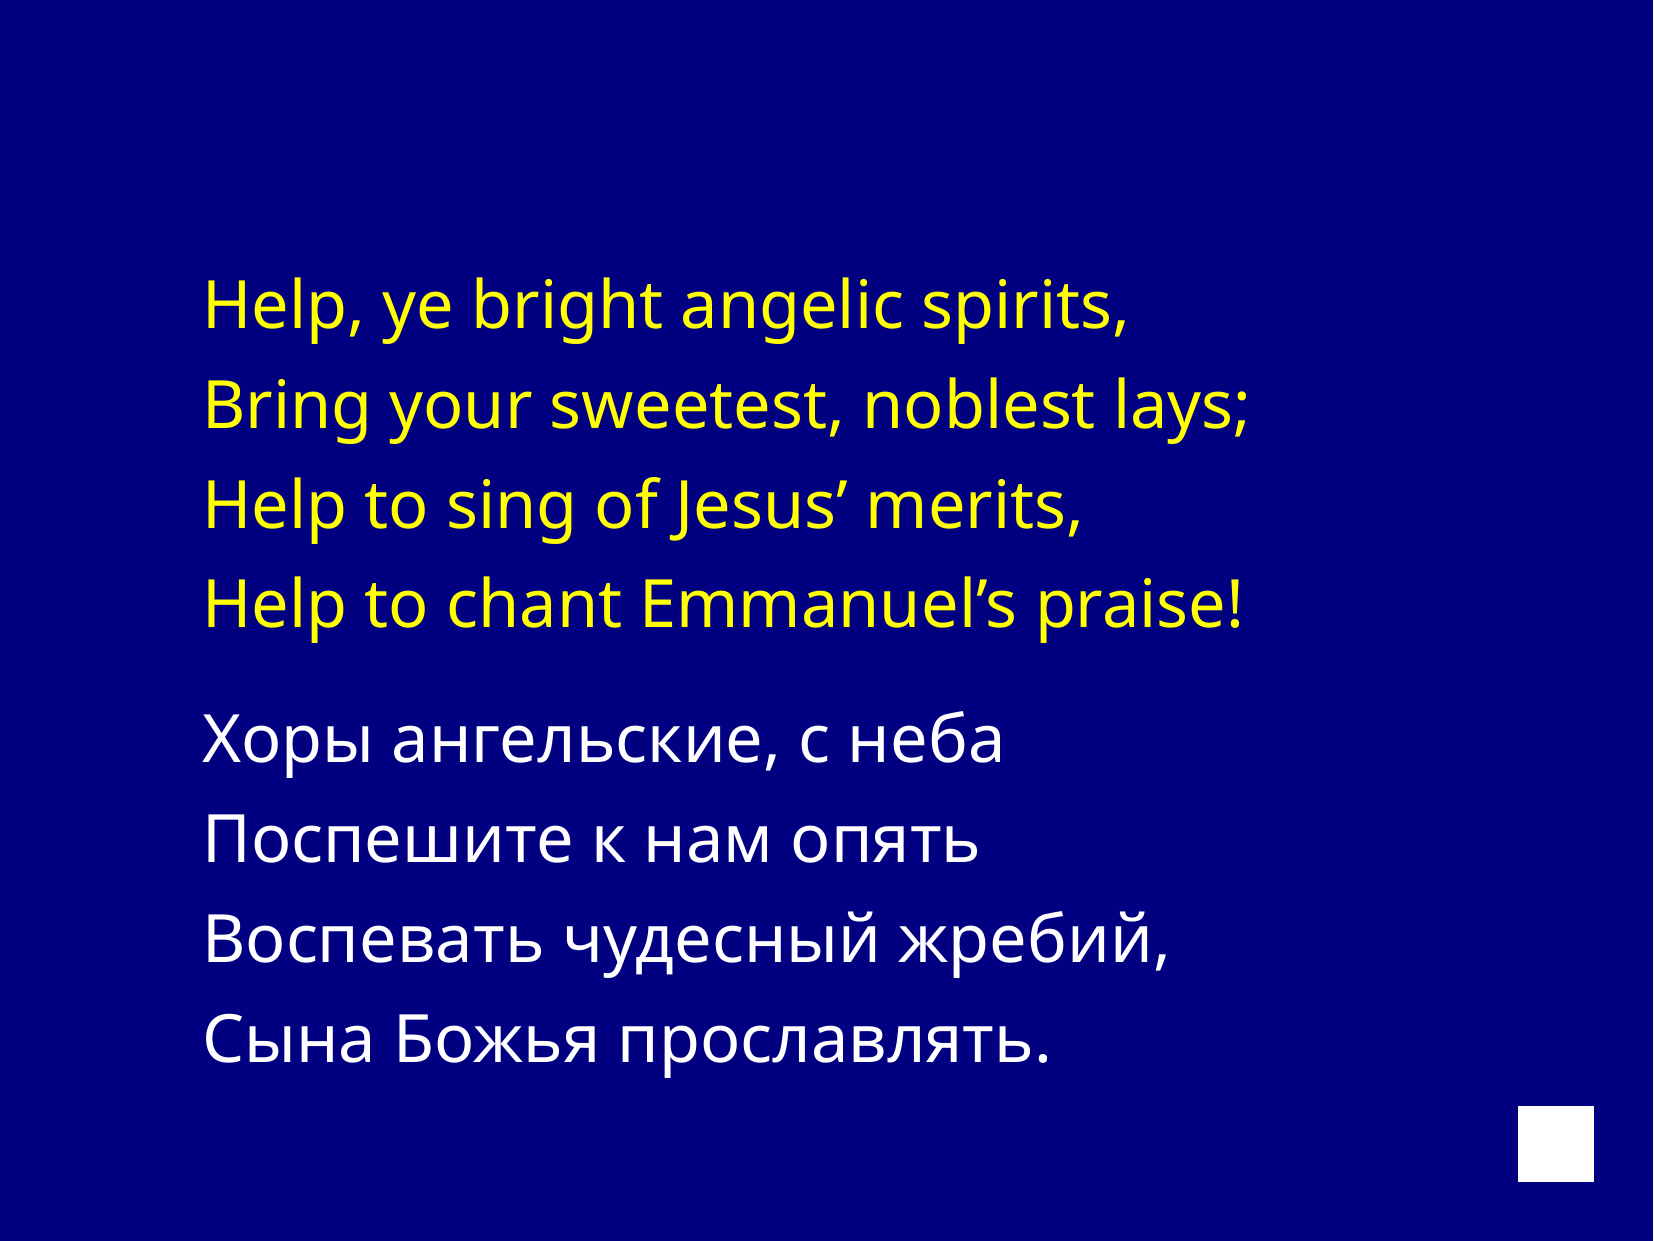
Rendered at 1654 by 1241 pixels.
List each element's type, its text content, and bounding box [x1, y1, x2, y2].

text_box [1518, 1106, 1594, 1182]
text_box Help, ye bright angelic spirits, Bring your sweetest, noblest lays; Help to sing of Jesus’ merits, Help to chant Emmanuel’s praise! [75, 150, 1576, 638]
text_box Хоры ангельские, с неба Поспешите к нам опять Воспевать чудесный жребий, Сына Божья прославлять. [75, 675, 1576, 1163]
